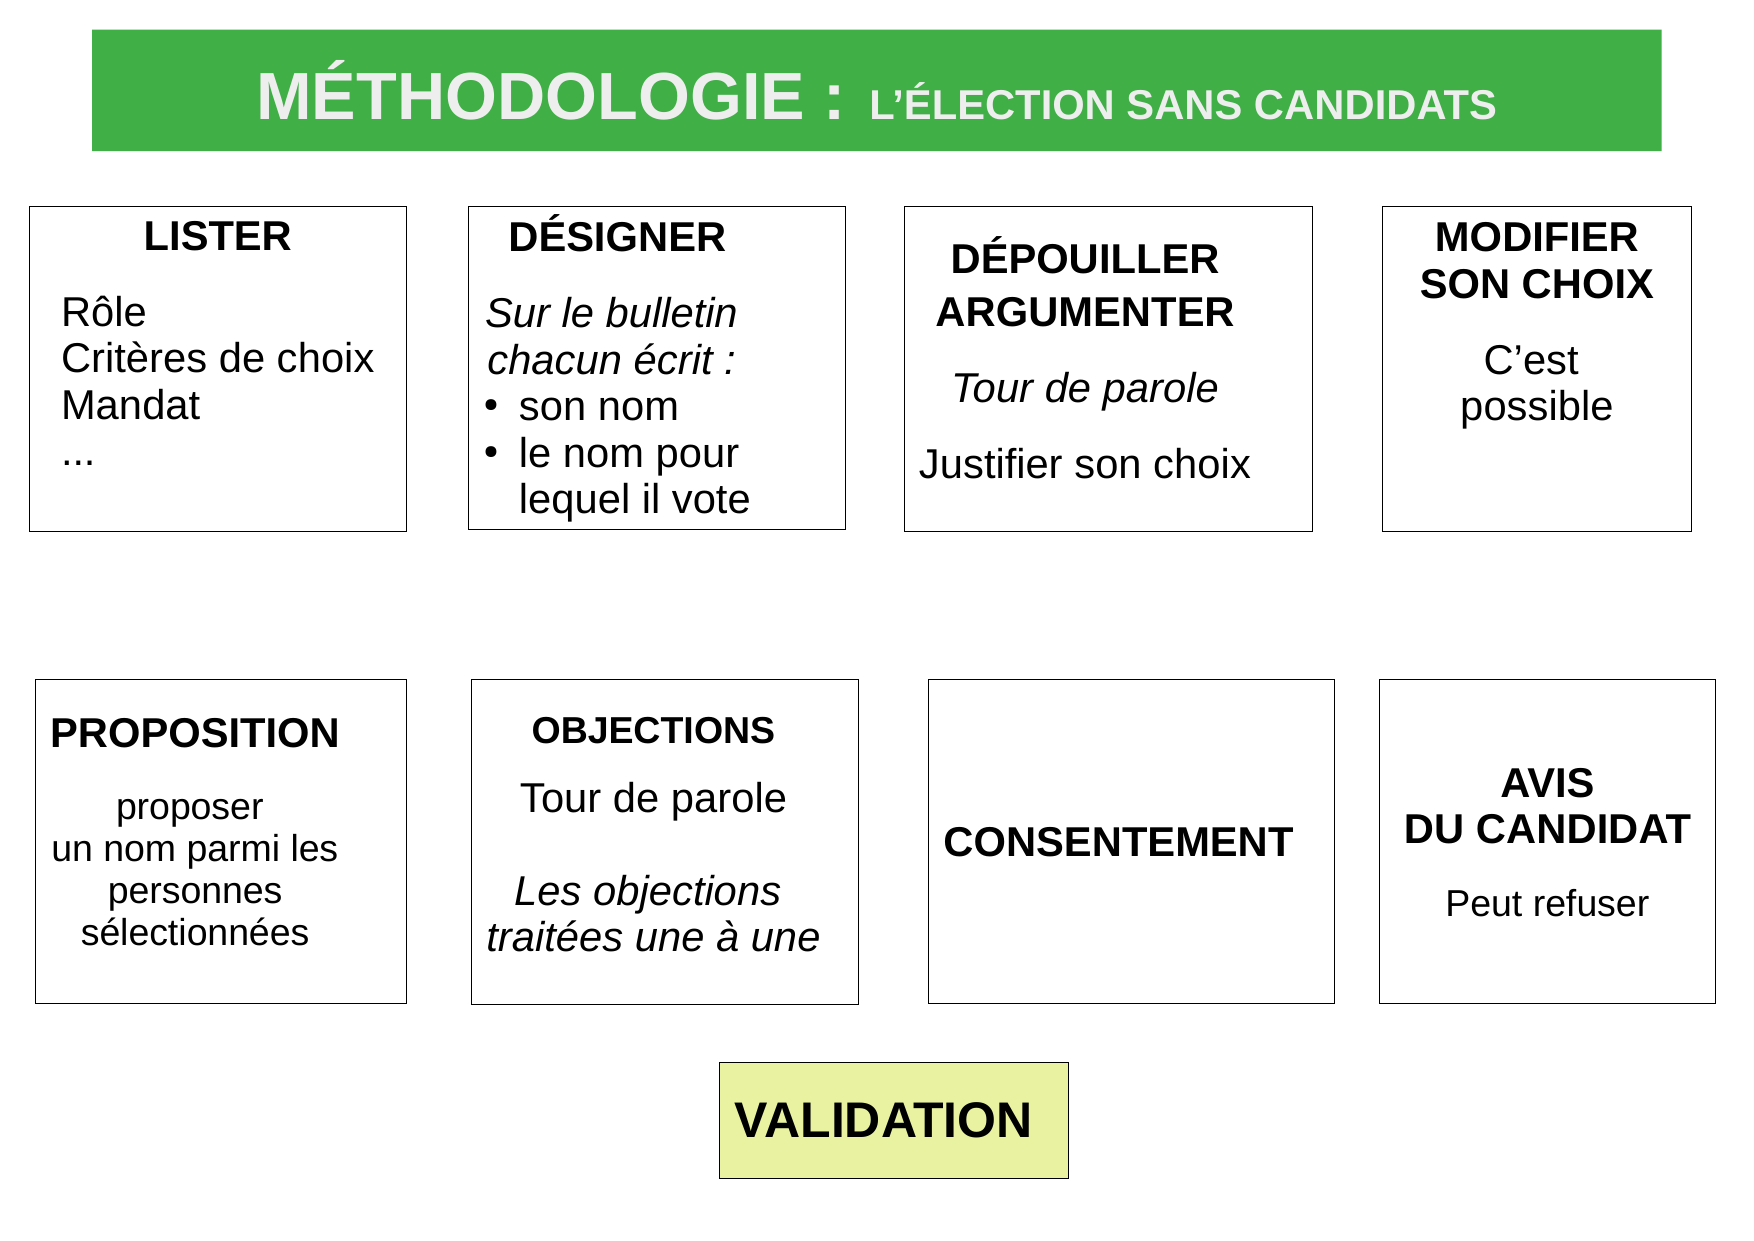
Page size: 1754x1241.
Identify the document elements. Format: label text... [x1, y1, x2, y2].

text_box AVIS DU CANDIDAT Peut refuser [1379, 679, 1716, 1004]
text_box MODIFIER SON CHOIX C’est possible [1382, 206, 1692, 532]
text_box CONSENTEMENT [928, 679, 1335, 1004]
text_box DÉPOUILLER ARGUMENTER Tour de parole Justifier son choix [904, 206, 1313, 532]
text_box PROPOSITION proposer un nom parmi les personnes sélectionnées [35, 679, 407, 1004]
text_box OBJECTIONS Tour de parole Les objections traitées une à une [471, 679, 859, 1005]
title MÉTHODOLOGIE : L’ÉLECTION SANS CANDIDATS [92, 29, 1662, 152]
text_box LISTER Rôle Critères de choix Mandat ... [29, 206, 407, 532]
text_box VALIDATION [719, 1062, 1069, 1179]
text_box DÉSIGNER Sur le bulletin chacun écrit : son nom le nom pour lequel il vote [468, 206, 846, 530]
